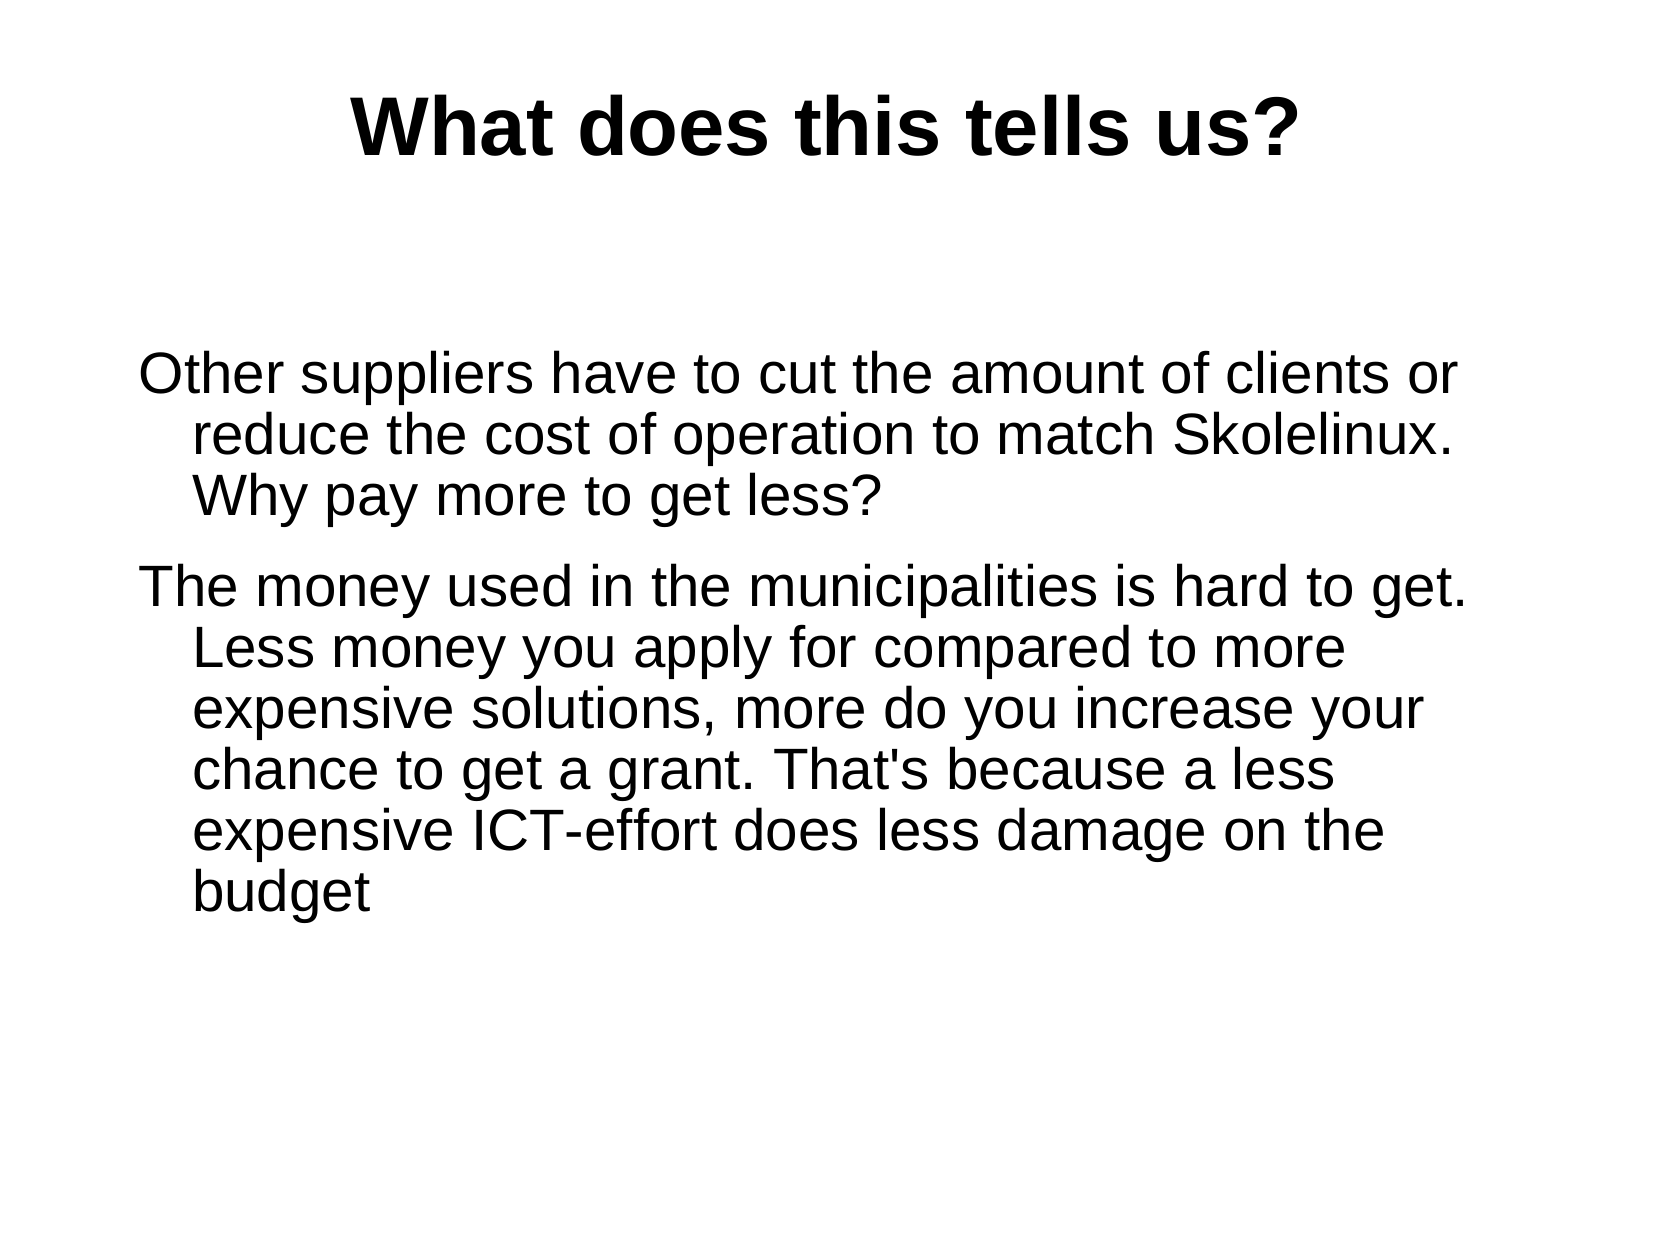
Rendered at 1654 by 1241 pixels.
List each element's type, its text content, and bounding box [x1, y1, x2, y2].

list Other suppliers have to cut the amount of clients or reduce the cost of operation to match Skolelinux. Why pay more to get less? The money used in the municipalities is hard to get. Less money you apply for compared to more expensive solutions, more do you increase your chance to get a grant. That's because a less expensive ICT-effort does less damage on the budget [121, 344, 1534, 1029]
title What does this tells us? [121, 26, 1534, 233]
